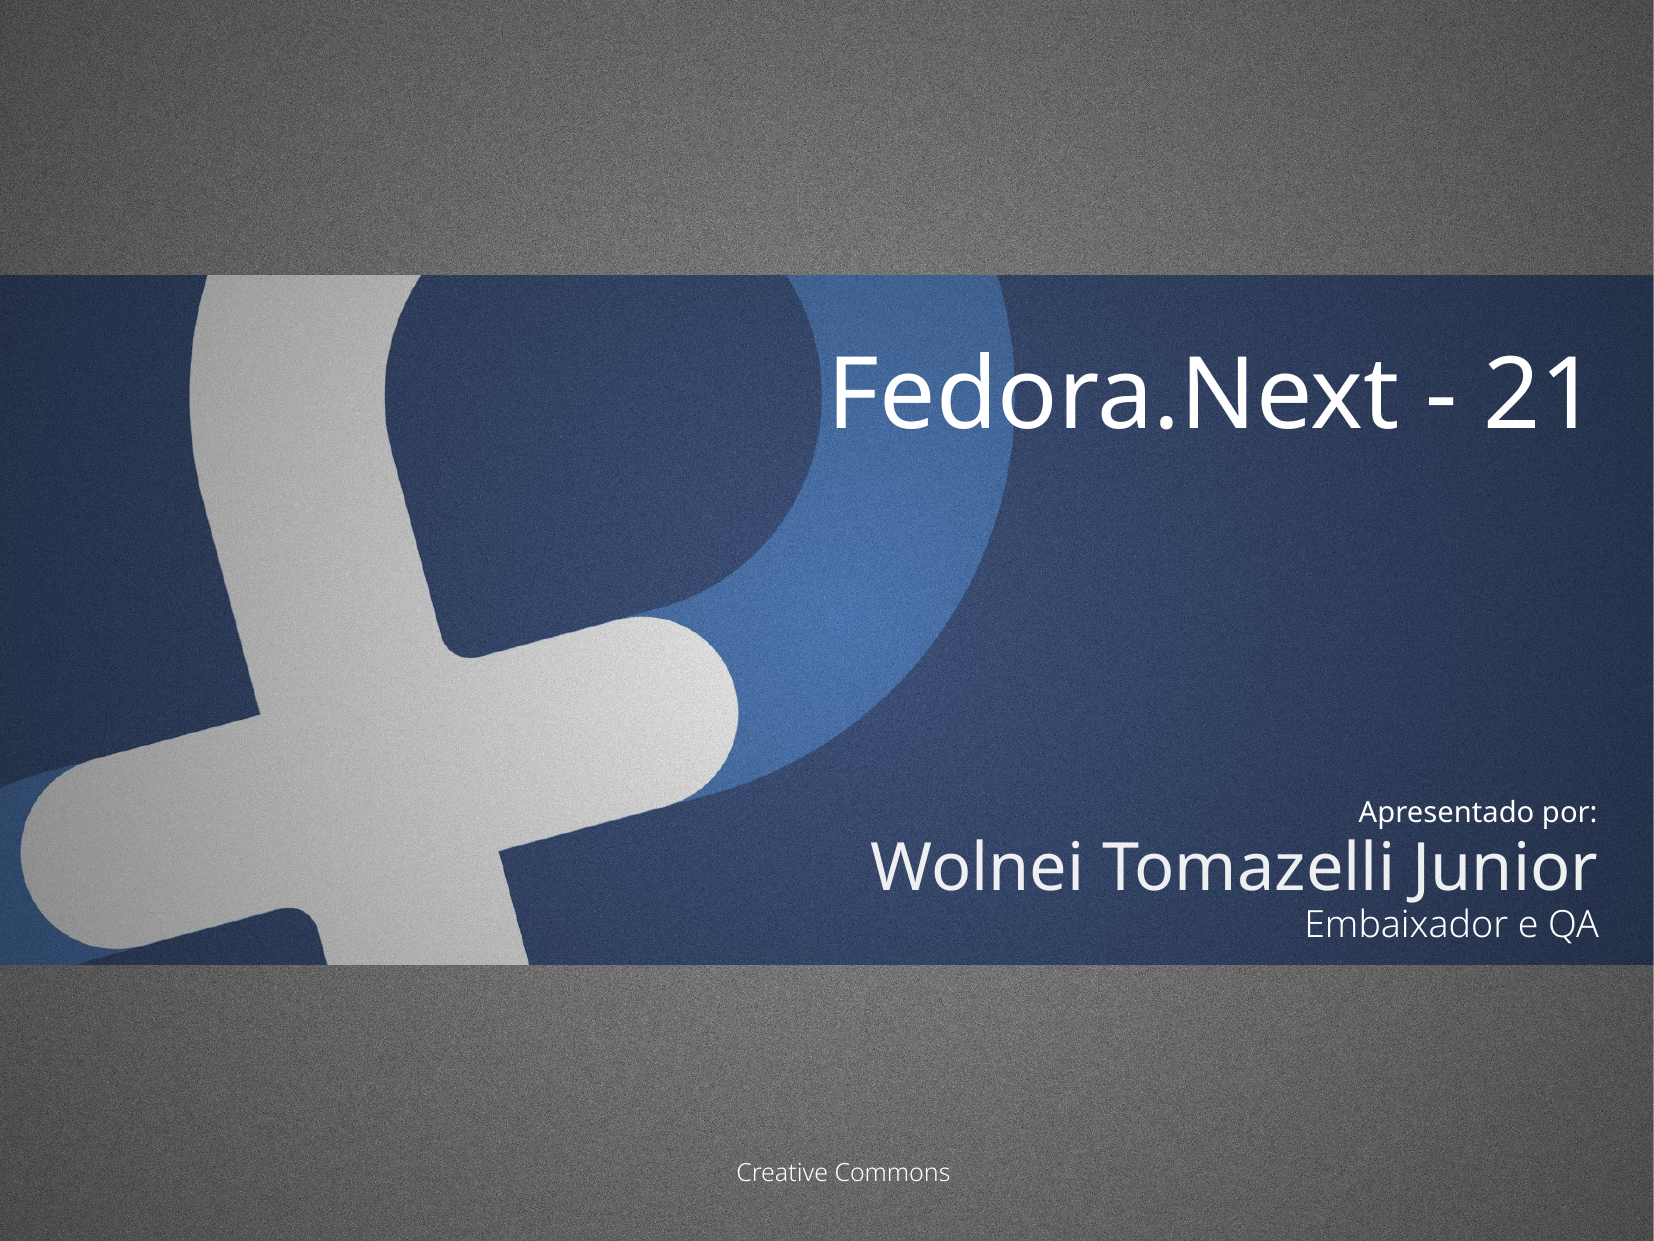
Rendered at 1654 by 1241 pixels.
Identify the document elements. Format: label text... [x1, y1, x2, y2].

title Fedora.Next - 21 [248, 330, 1599, 449]
text_box Wolnei Tomazelli Junior [649, 823, 1615, 887]
text_box Creative Commons [75, 1126, 1613, 1197]
text_box Apresentado por: [797, 784, 1613, 855]
picture [0, 0, 1654, 1241]
text_box Embaixador e QA [531, 887, 1615, 958]
